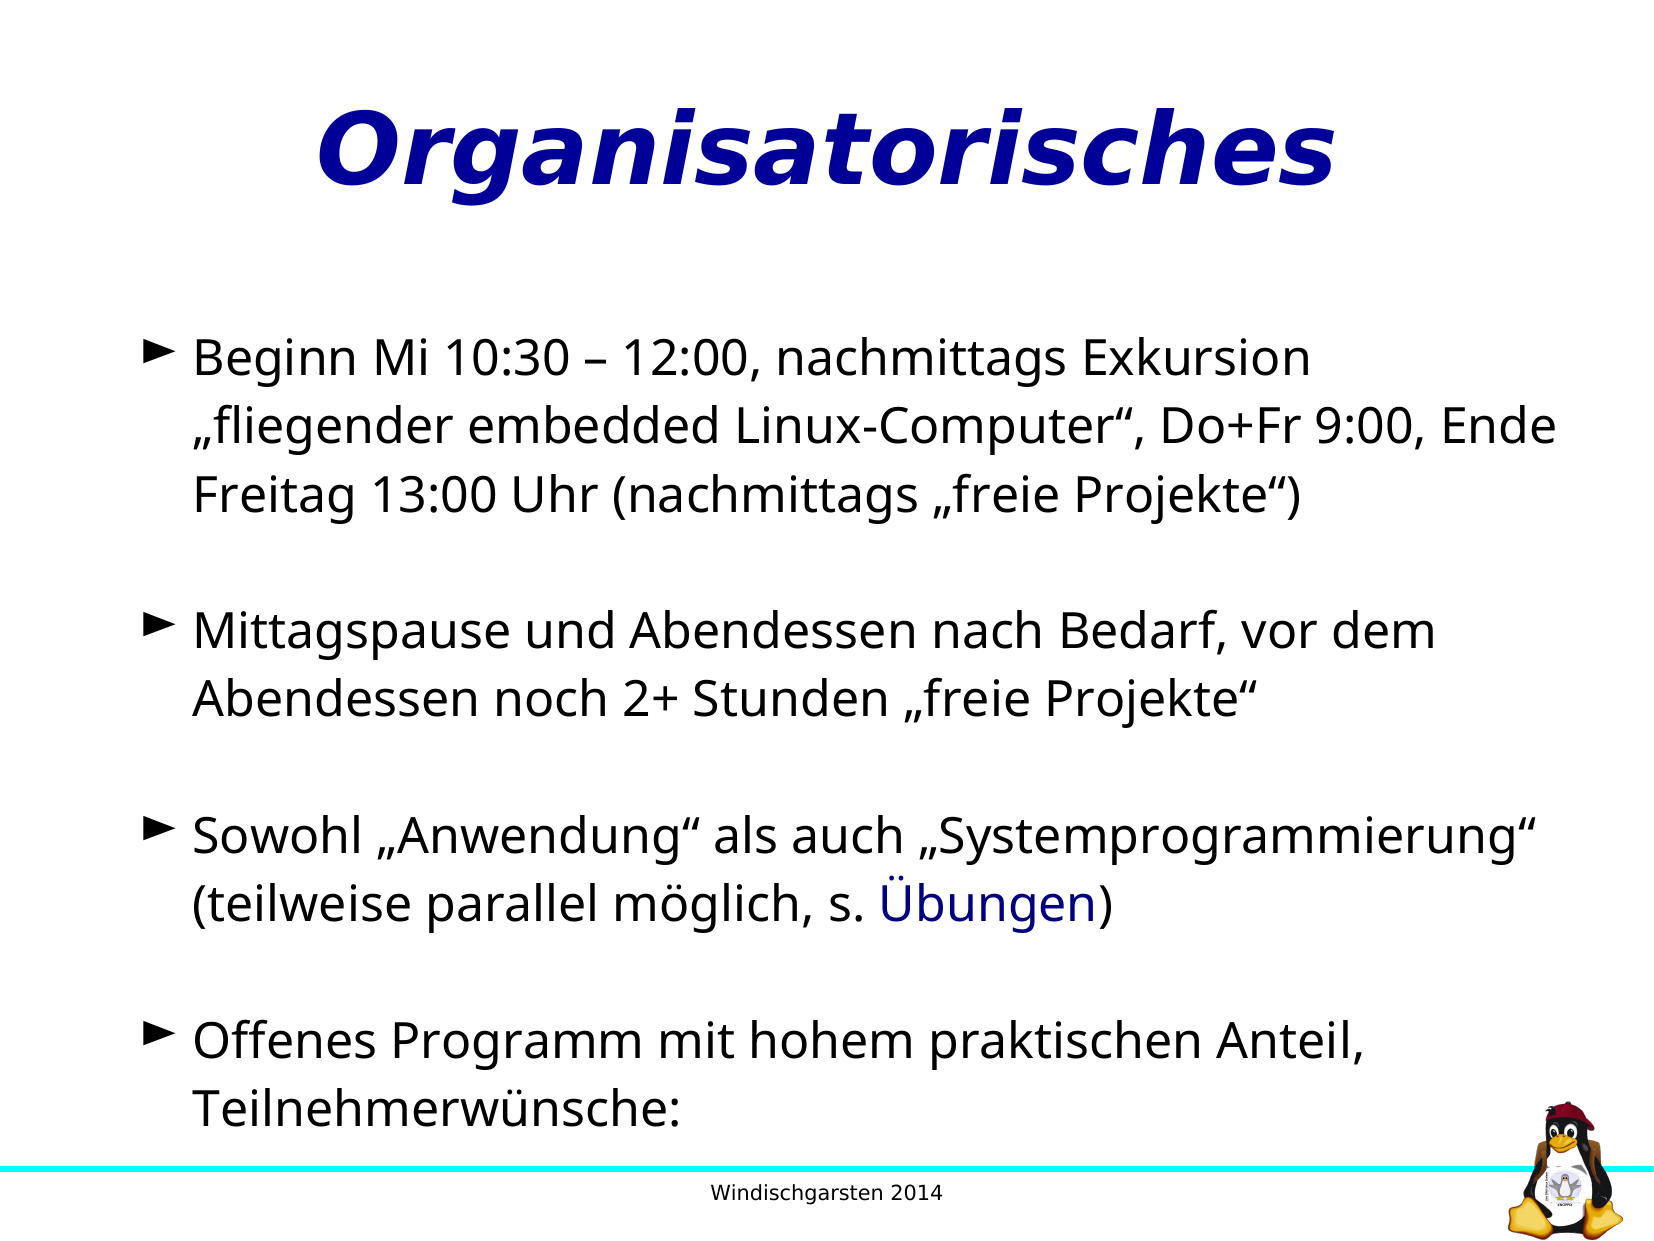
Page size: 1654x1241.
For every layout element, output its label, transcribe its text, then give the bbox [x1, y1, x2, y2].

list Beginn Mi 10:30 – 12:00, nachmittags Exkursion „fliegender embedded Linux-Computer“, Do+Fr 9:00, Ende Freitag 13:00 Uhr (nachmittags „freie Projekte“) Mittagspause und Abendessen nach Bedarf, vor dem Abendessen noch 2+ Stunden „freie Projekte“ Sowohl „Anwendung“ als auch „Systemprogrammierung“ (teilweise parallel möglich, s. Übungen) Offenes Programm mit hohem praktischen Anteil, Teilnehmerwünsche: [121, 322, 1561, 1132]
title Organisatorisches [121, 46, 1534, 254]
picture [1505, 1100, 1625, 1241]
